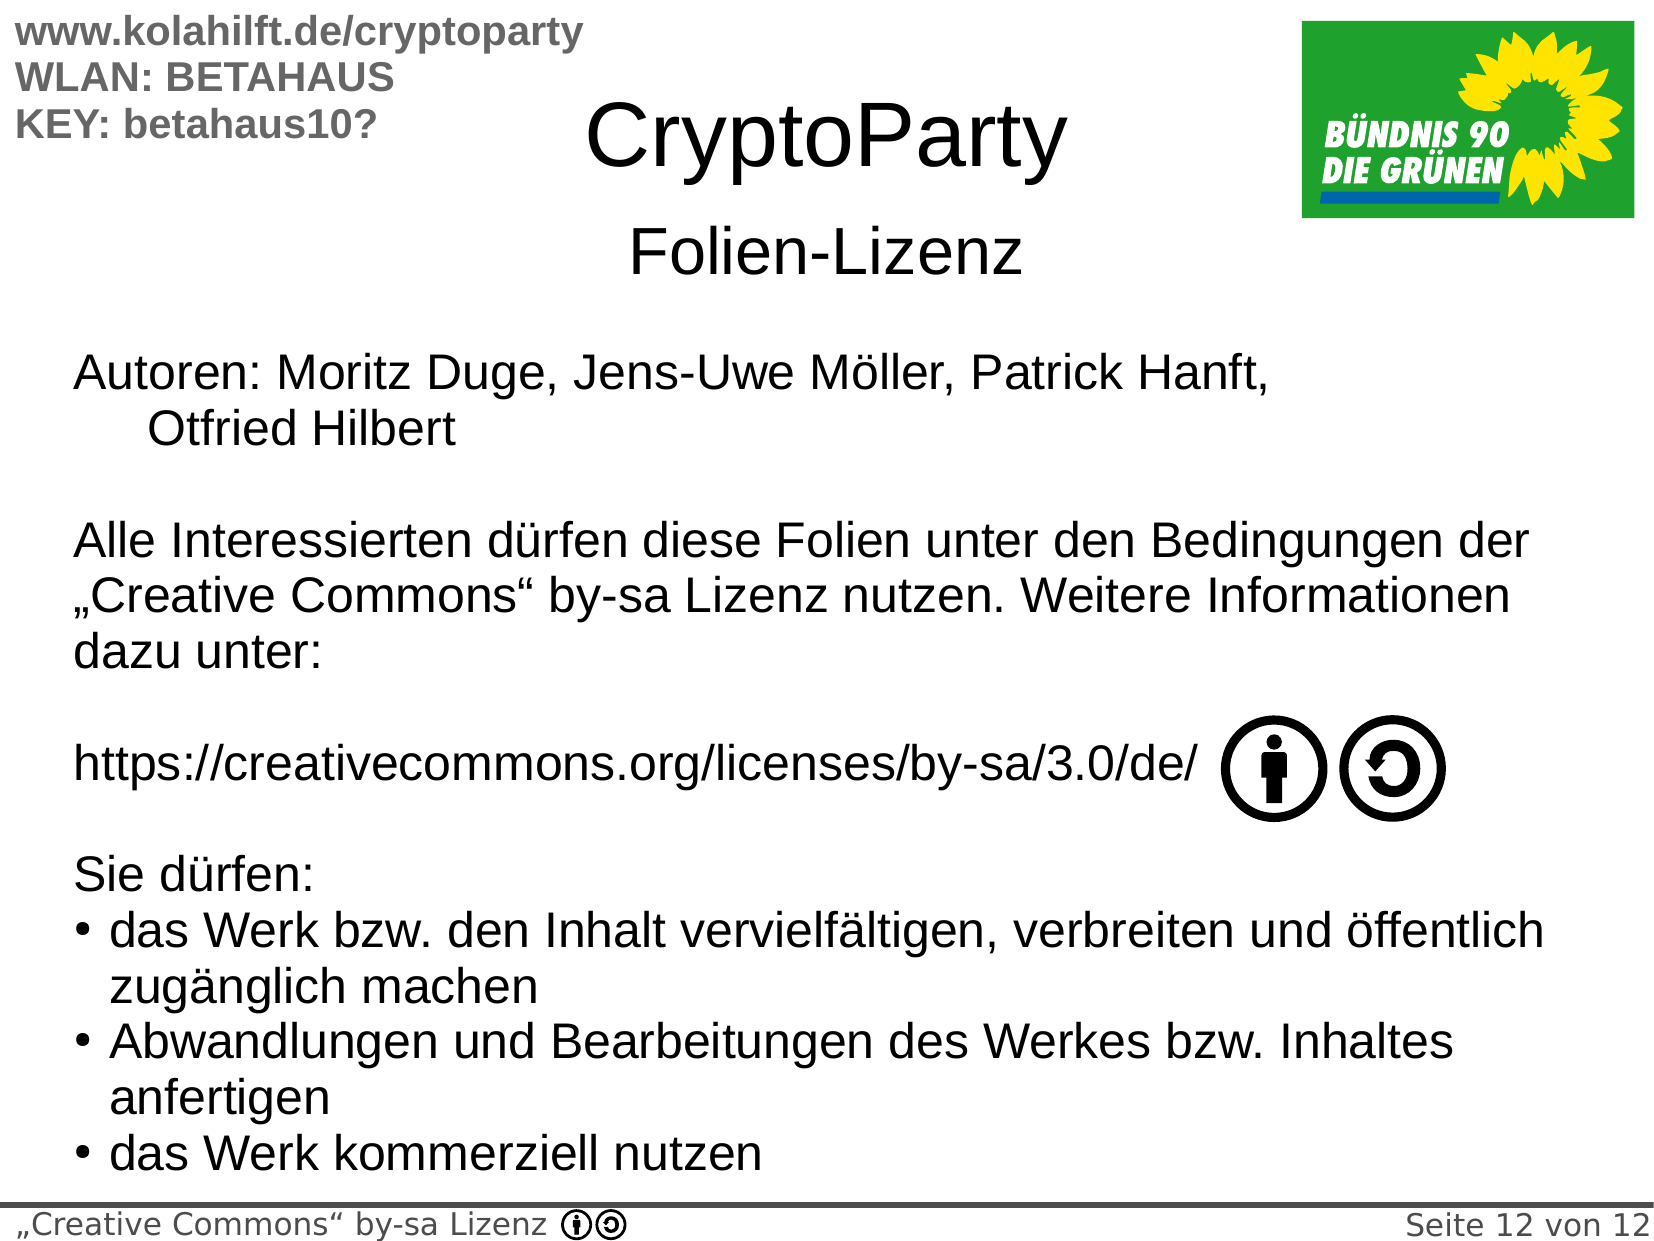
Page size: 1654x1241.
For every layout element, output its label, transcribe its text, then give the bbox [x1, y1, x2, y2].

picture [1339, 715, 1446, 822]
picture [1220, 715, 1328, 823]
text_box Folien-Lizenz Autoren: Moritz Duge, Jens-Uwe Möller, Patrick Hanft, Otfried Hilbert Alle Interessierten dürfen diese Folien unter den Bedingungen der „Creative Commons“ by-sa Lizenz nutzen. Weitere Informationen dazu unter: https://creativecommons.org/licenses/by-sa/3.0/de/ Sie dürfen: das Werk bzw. den Inhalt vervielfältigen, verbreiten und öffentlich zugänglich machen Abwandlungen und Bearbeitungen des Werkes bzw. Inhaltes anfertigen das Werk kommerziell nutzen [59, 206, 1595, 1241]
